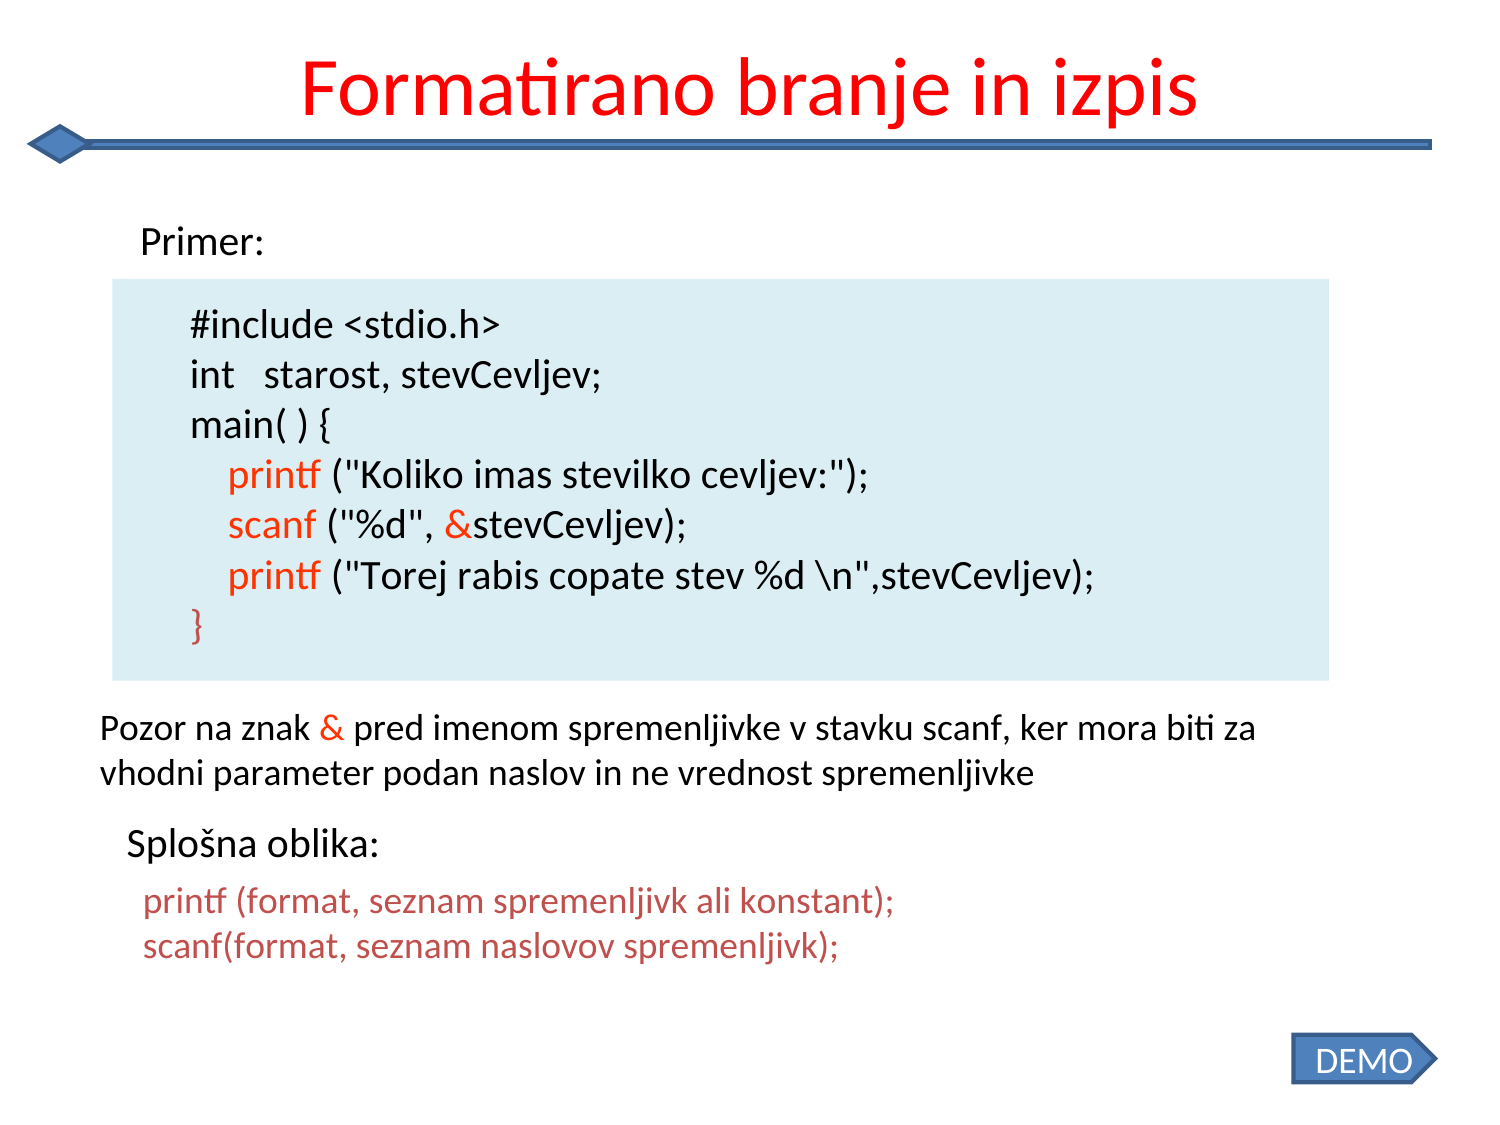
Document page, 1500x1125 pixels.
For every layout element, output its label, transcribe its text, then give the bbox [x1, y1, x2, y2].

text_box Primer: [125, 205, 281, 272]
text_box DEMO [1293, 1034, 1436, 1083]
text_box Splošna oblika: [111, 808, 396, 874]
text_box #include <stdio.h> int starost, stevCevljev; main( ) { printf ("Koliko imas stevilko cevljev:"); scanf ("%d", &stevCevljev); printf ("Torej rabis copate stev %d \n",stevCevljev); } [175, 289, 1120, 656]
title Formatirano branje in izpis [75, 23, 1426, 141]
text_box printf (format, seznam spremenljivk ali konstant); scanf(format, seznam naslovov spremenljivk); [128, 868, 920, 975]
text_box [112, 278, 1329, 681]
text_box Pozor na znak & pred imenom spremenljivke v stavku scanf, ker mora biti za vhodni parameter podan naslov in ne vrednost spremenljivke [85, 695, 1317, 801]
